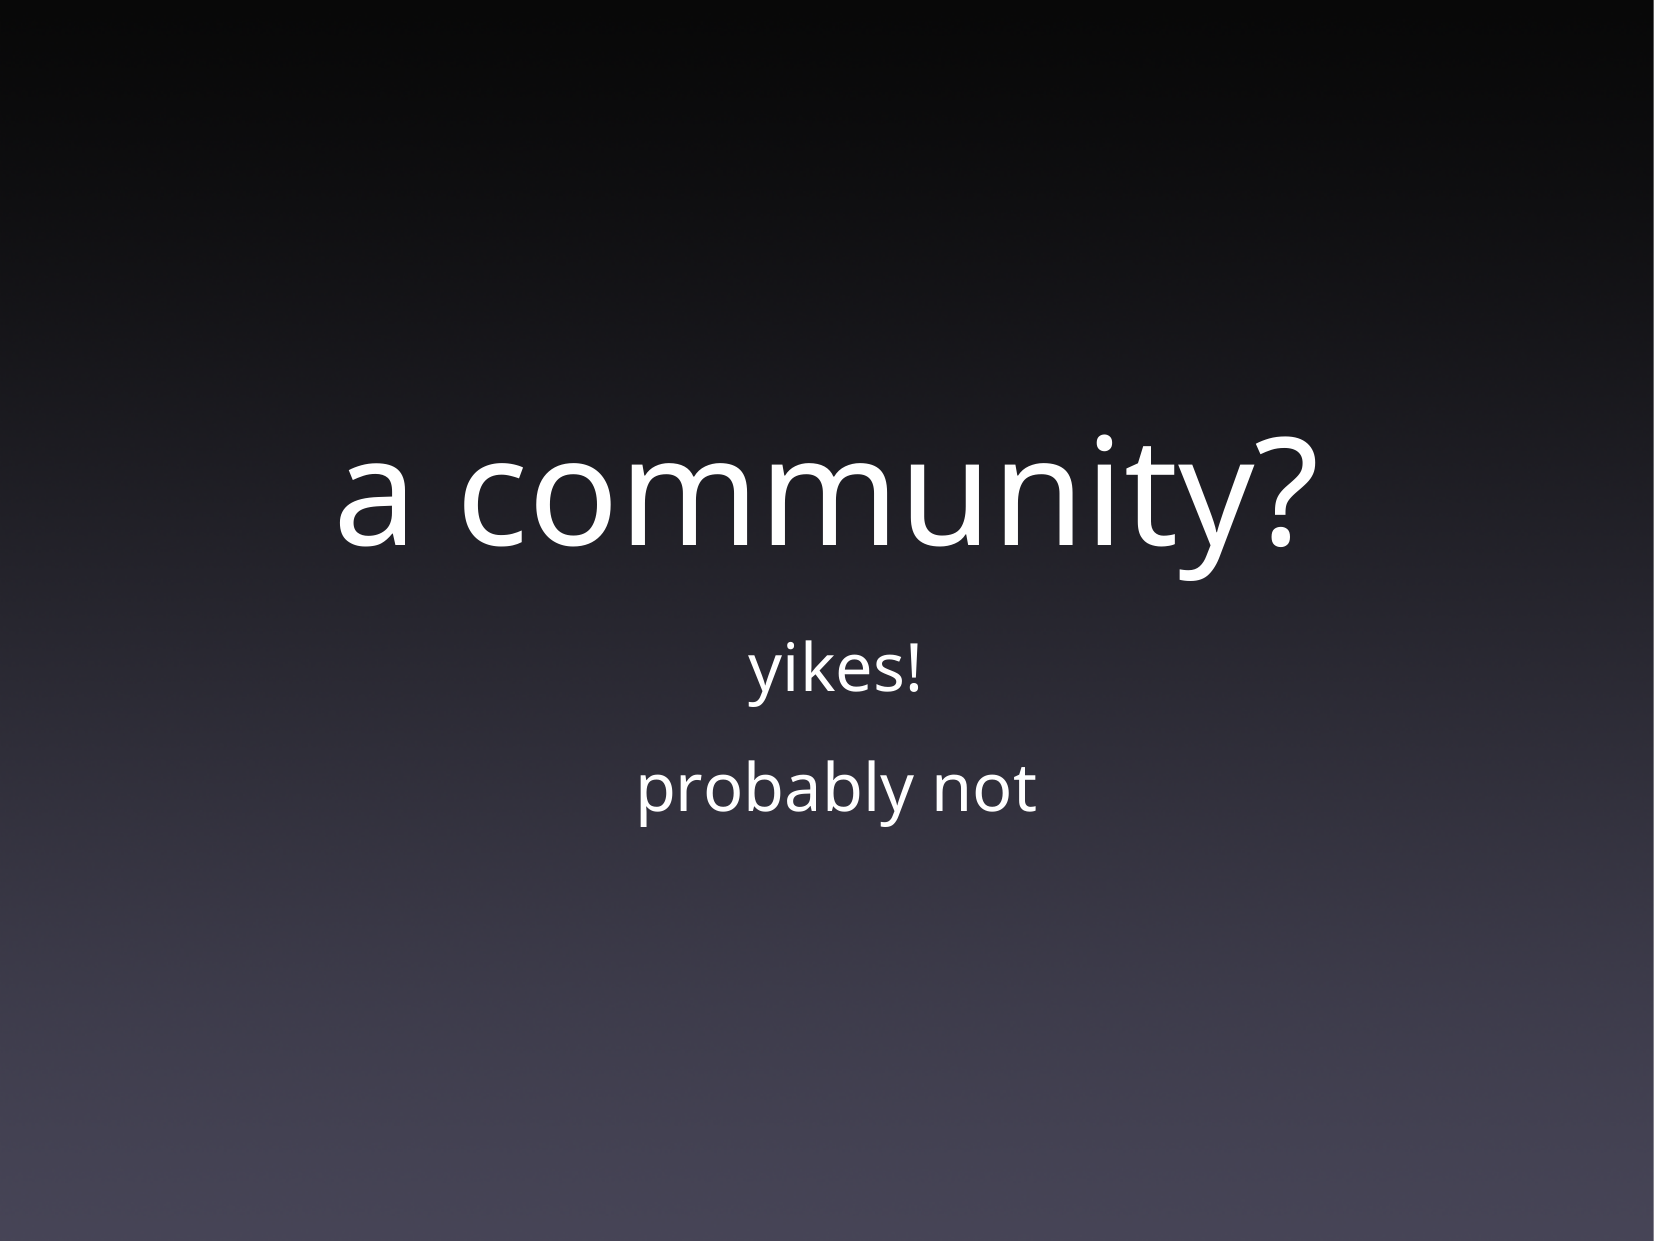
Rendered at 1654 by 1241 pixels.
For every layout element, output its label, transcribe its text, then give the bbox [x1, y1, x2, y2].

list yikes! probably not [121, 620, 1534, 1127]
picture [0, 0, 1654, 1241]
title a community? [120, 372, 1533, 603]
